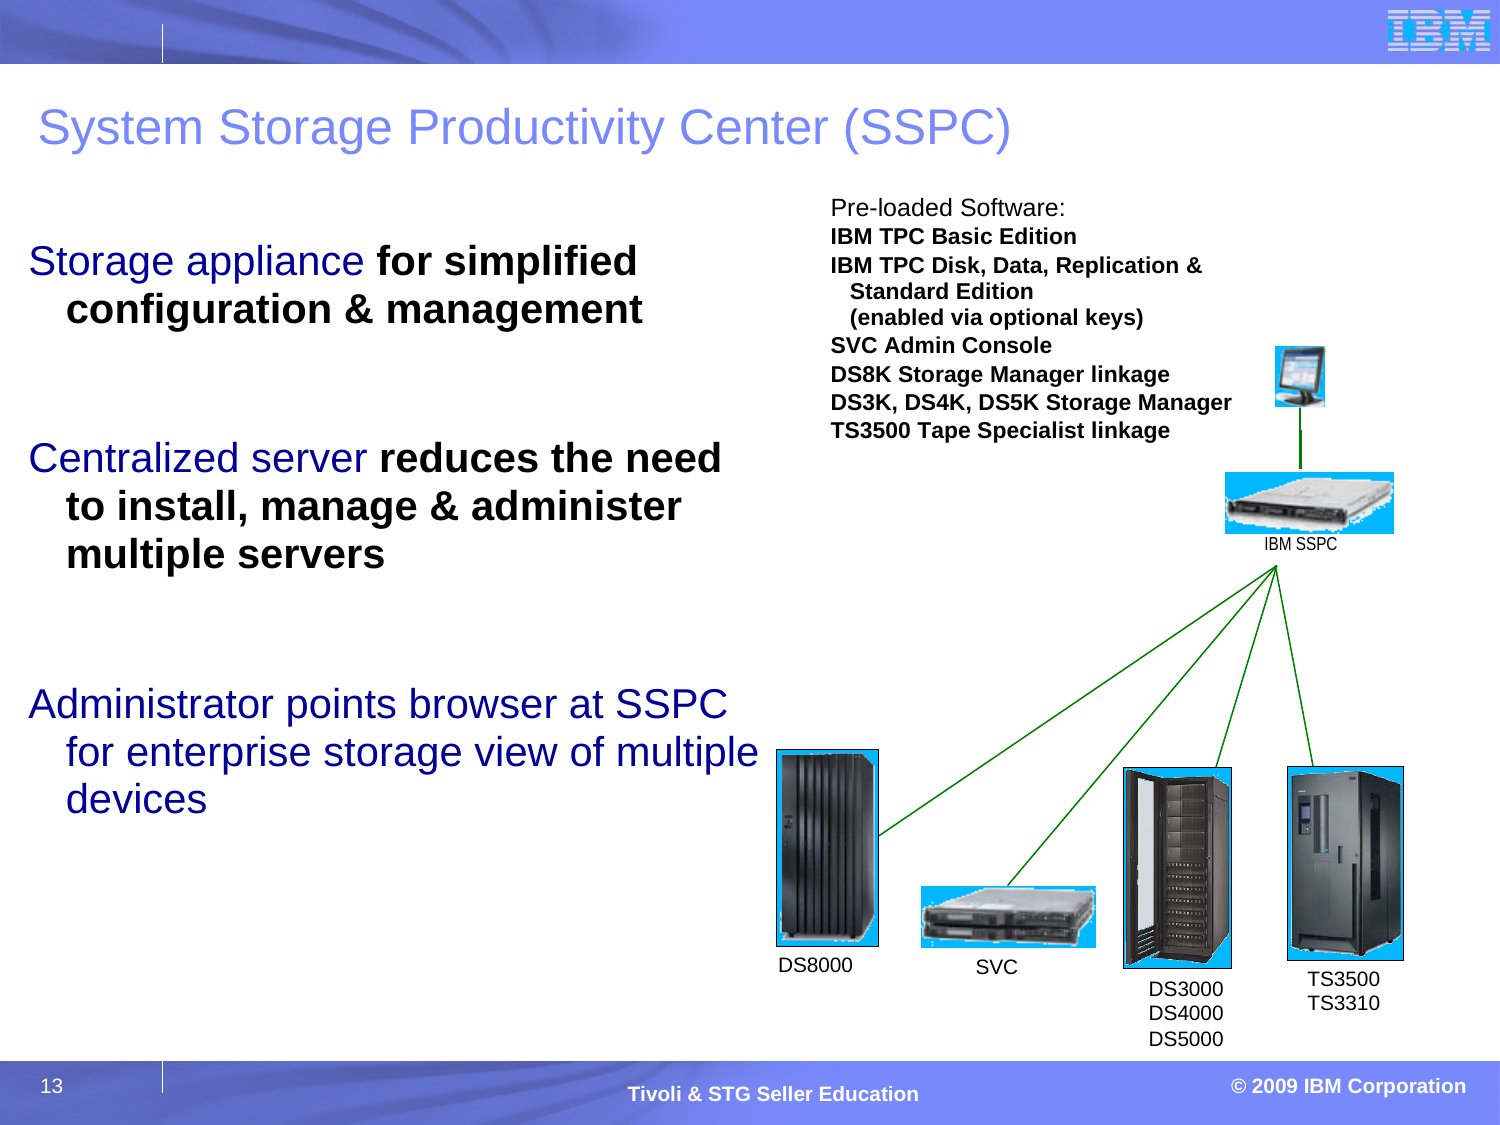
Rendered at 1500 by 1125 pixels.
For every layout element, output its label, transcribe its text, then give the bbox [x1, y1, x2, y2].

text_box IBM SSPC [1249, 527, 1381, 566]
title System Storage Productivity Center (SSPC)‏ [37, 94, 1463, 162]
picture [1224, 478, 1395, 527]
picture [0, 1061, 1500, 1125]
text_box SVC [960, 949, 1033, 989]
text_box 1 [25, 1066, 101, 1120]
picture [0, 0, 1500, 64]
text_box Pre-loaded Software: IBM TPC Basic Edition IBM TPC Disk, Data, Replication & Standard Edition (enabled via optional keys) SVC Admin Console DS8K Storage Manager linkage DS3K, DS4K, DS5K Storage Manager TS3500 Tape Specialist linkage [815, 149, 1476, 452]
text_box DS3000 DS4000 DS5000 [1134, 969, 1239, 1062]
text_box Storage appliance for simplified configuration & management Centralized server reduces the need to install, manage & administer multiple servers Administrator points browser at SSPC for enterprise storage view of multiple devices [13, 228, 783, 1038]
picture [921, 888, 1094, 946]
text_box TS3500 TS3310 [1292, 961, 1400, 1027]
chart [1123, 767, 1232, 969]
chart [1287, 766, 1404, 961]
chart [776, 749, 879, 947]
text_box DS8000 [763, 945, 868, 986]
